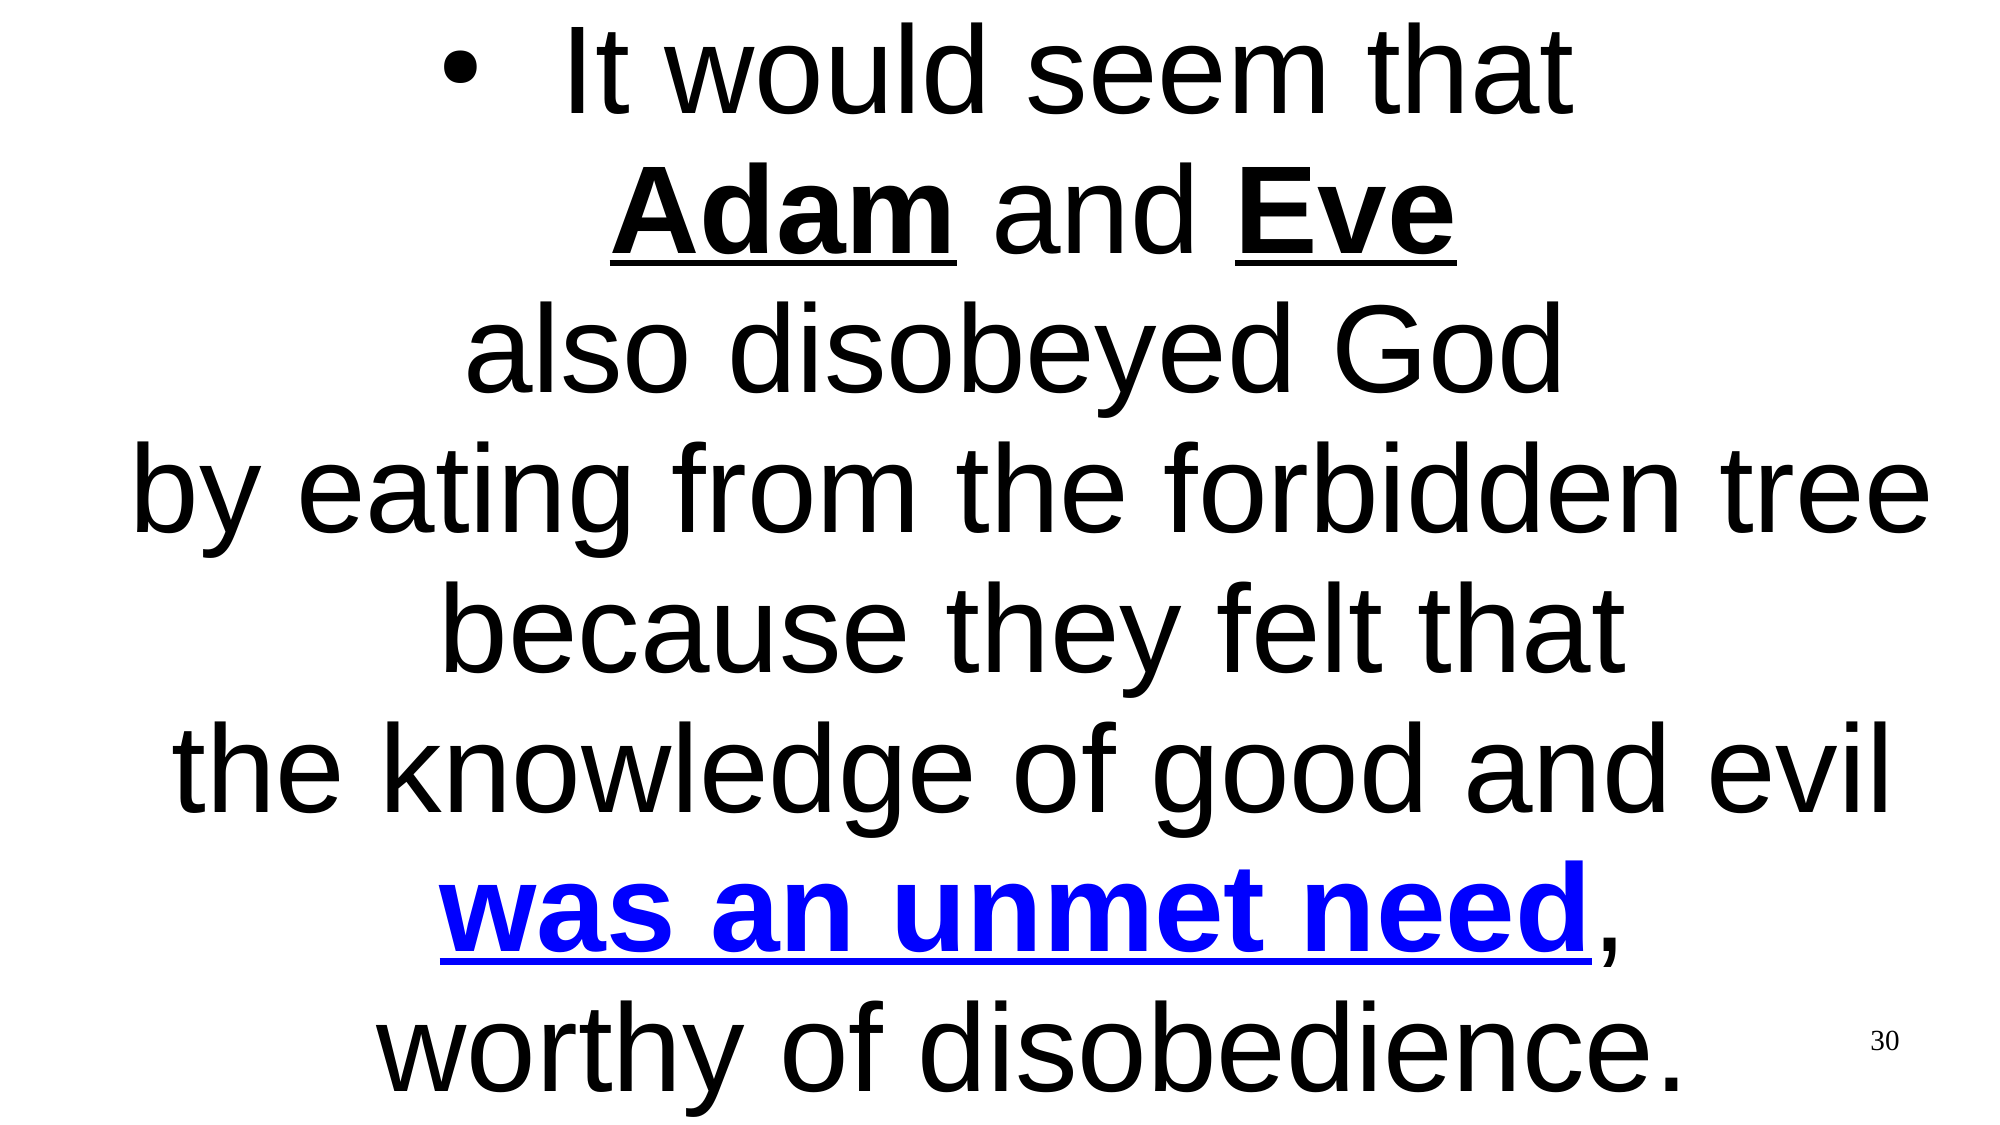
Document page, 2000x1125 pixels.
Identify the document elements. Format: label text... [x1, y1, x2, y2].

list It would seem that Adam and Eve also disobeyed God by eating from the forbidden tree because they felt that the knowledge of good and evil was an unmet need, worthy of disobedience. [0, 0, 1996, 1123]
